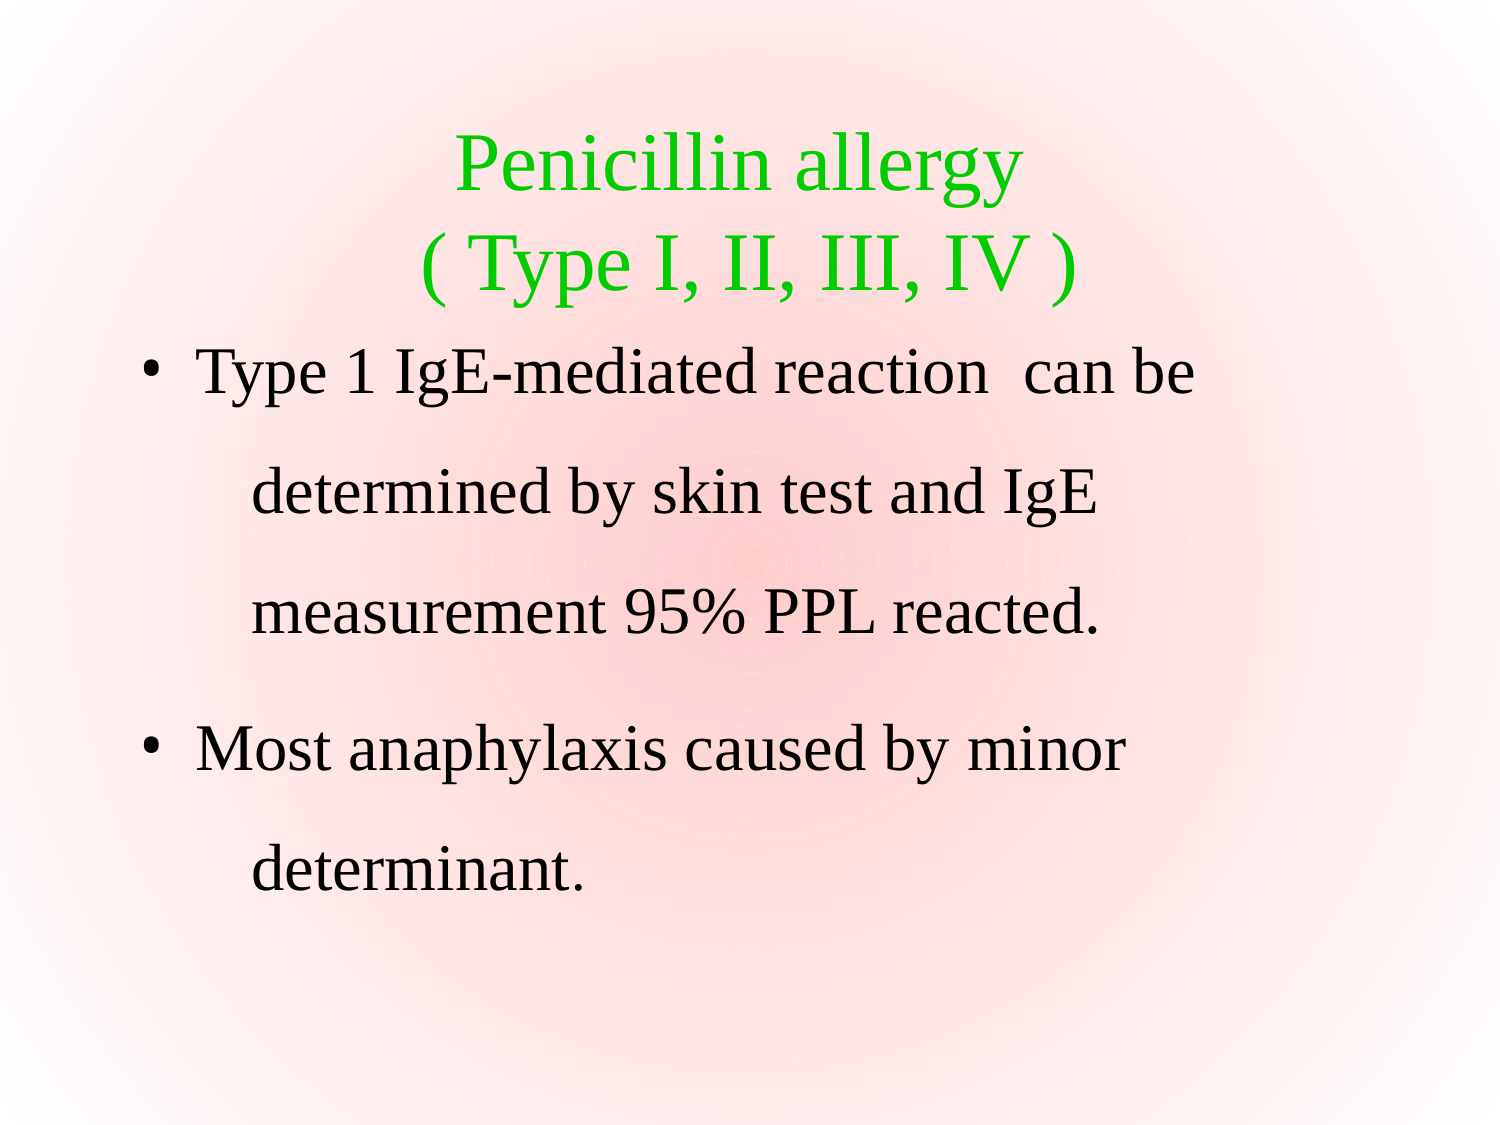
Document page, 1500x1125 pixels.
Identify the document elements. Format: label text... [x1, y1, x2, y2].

list Type 1 IgE-mediated reaction can be determined by skin test and IgE measurement 95% PPL reacted. Most anaphylaxis caused by minor determinant. [123, 288, 1344, 918]
title Penicillin allergy ( Type I, II, III, IV ) [112, 99, 1388, 288]
